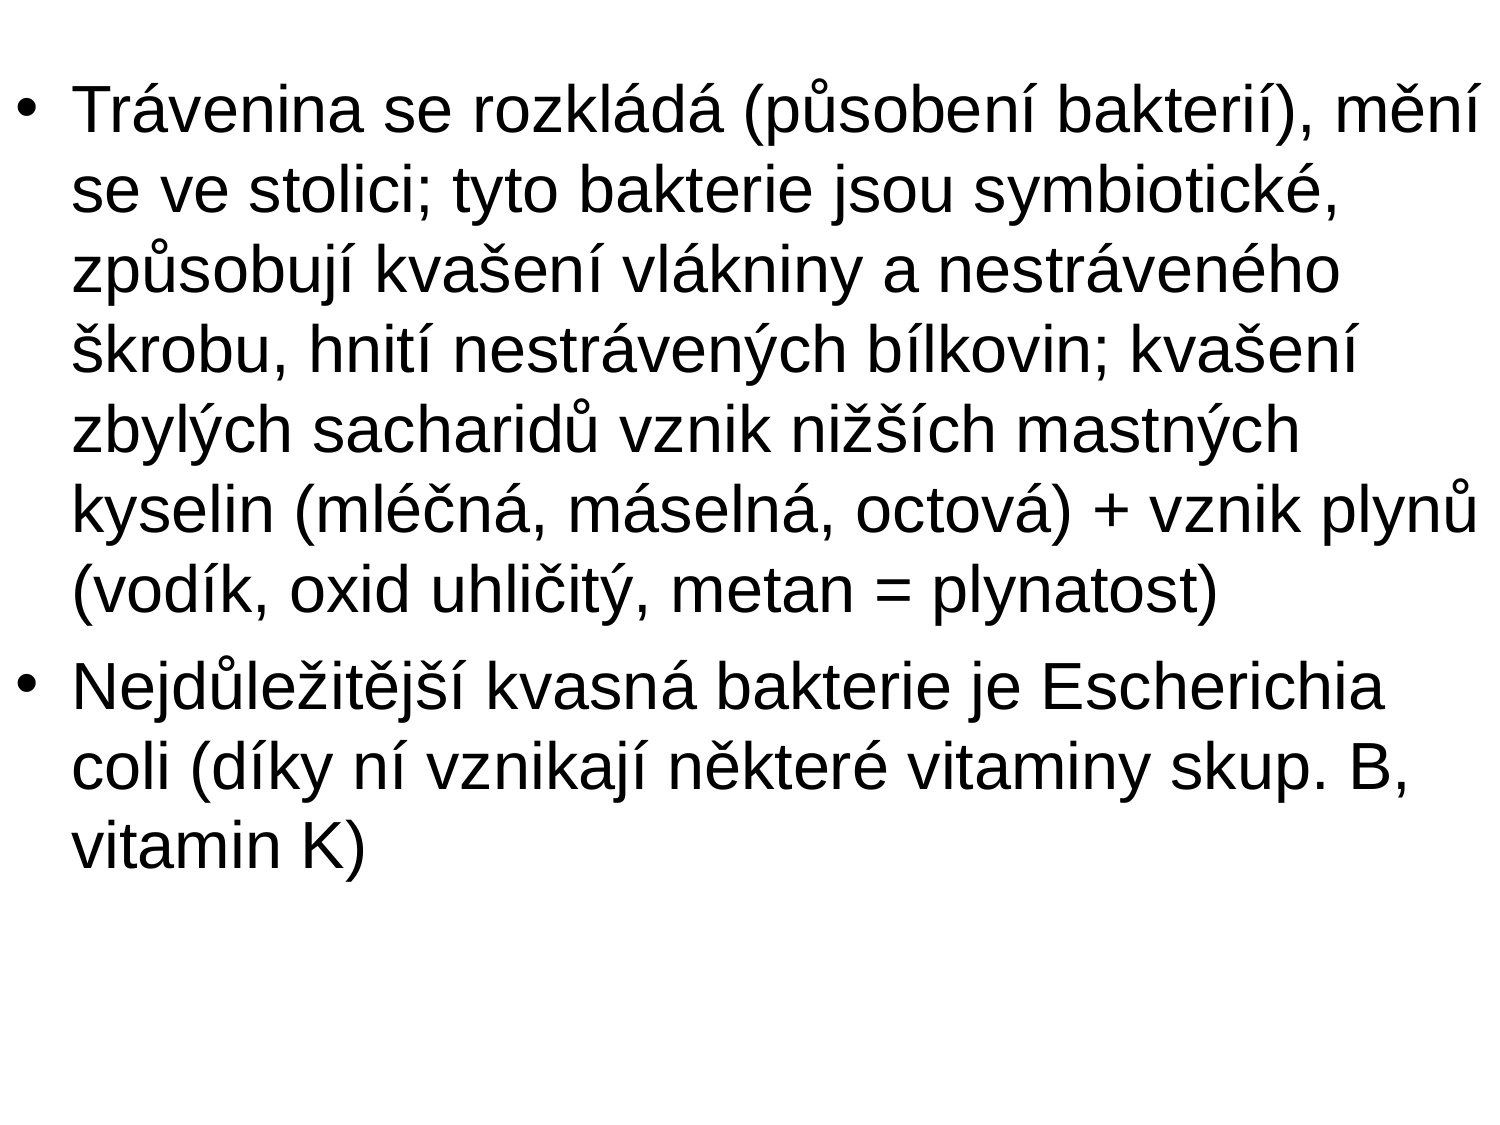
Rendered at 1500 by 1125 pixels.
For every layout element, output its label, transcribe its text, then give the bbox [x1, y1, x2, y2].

list Trávenina se rozkládá (působení bakterií), mění se ve stolici; tyto bakterie jsou symbiotické, způsobují kvašení vlákniny a nestráveného škrobu, hnití nestrávených bílkovin; kvašení zbylých sacharidů vznik nižších mastných kyselin (mléčná, máselná, octová) + vznik plynů (vodík, oxid uhličitý, metan = plynatost) Nejdůležitější kvasná bakterie je Escherichia coli (díky ní vznikají některé vitaminy skup. B, vitamin K) [0, 58, 1500, 1125]
